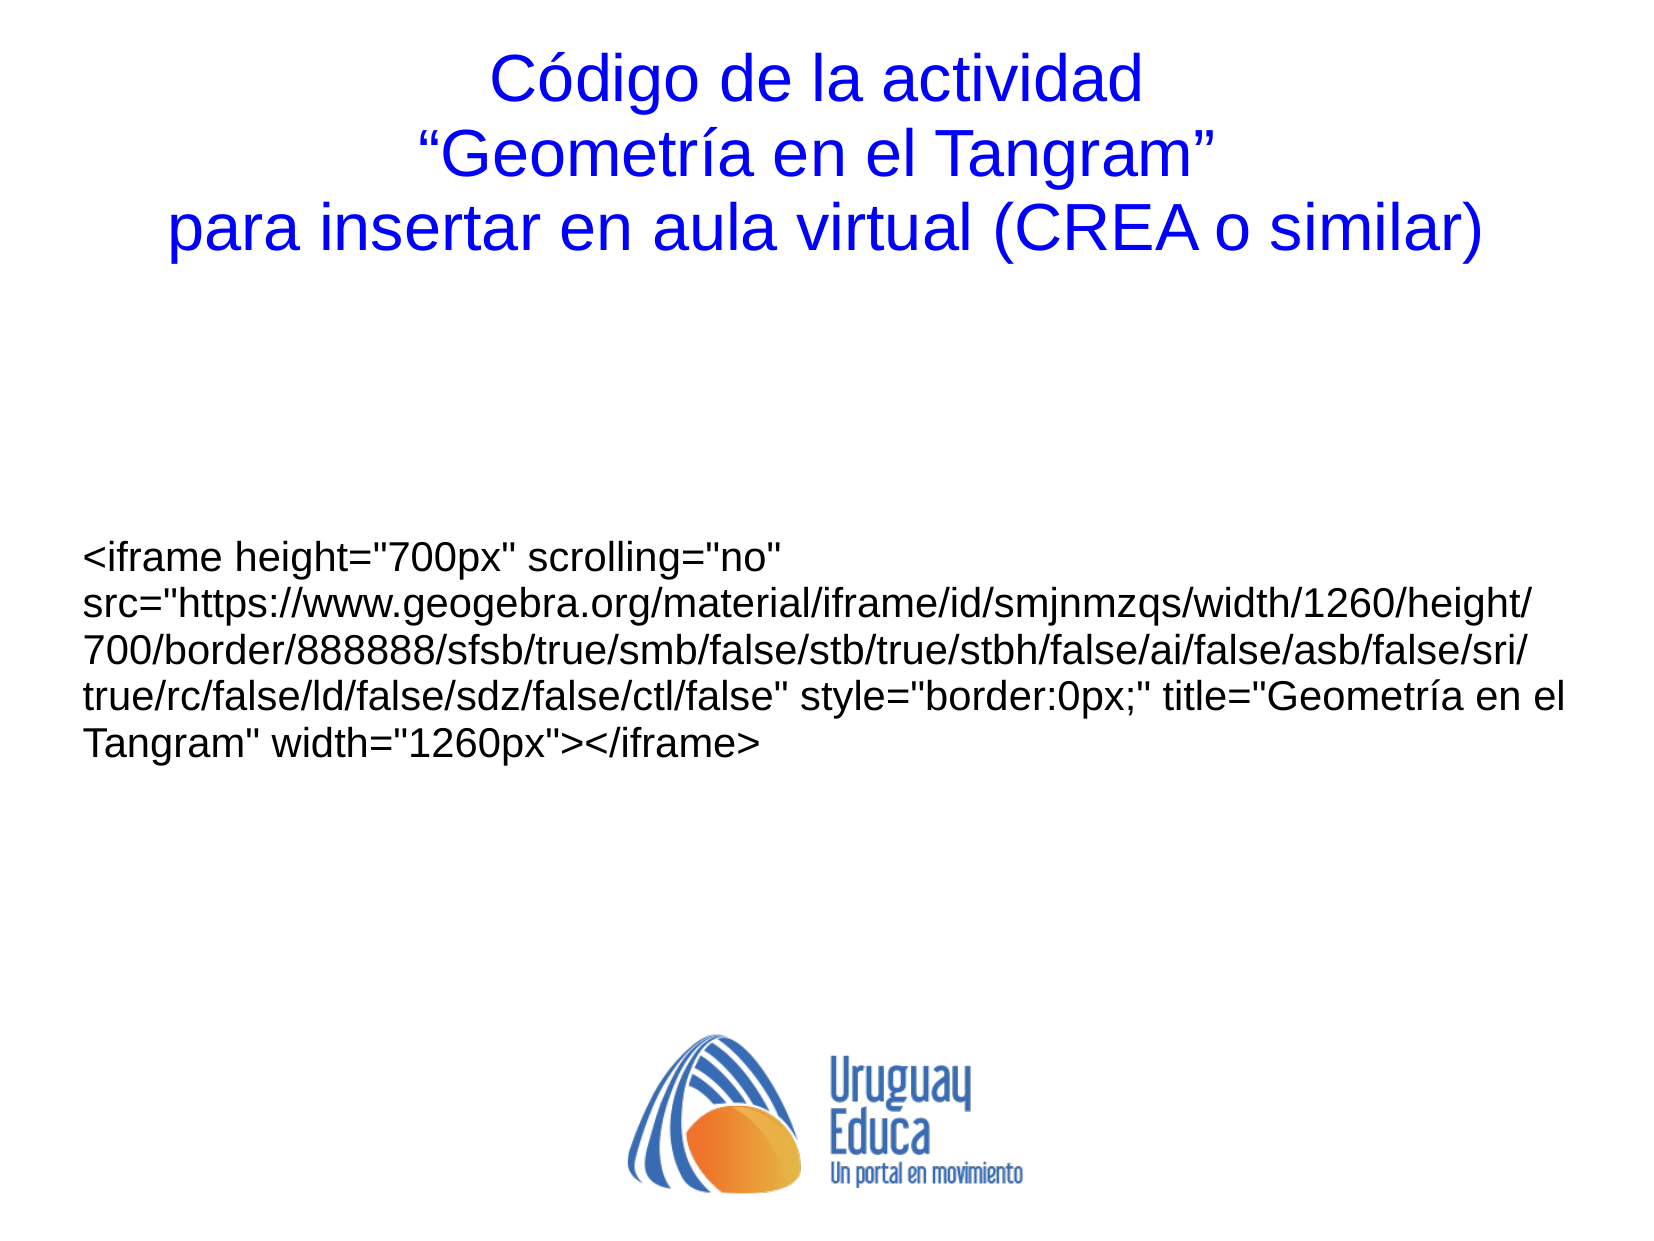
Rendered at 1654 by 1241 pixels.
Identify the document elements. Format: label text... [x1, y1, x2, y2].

picture [622, 1010, 1032, 1241]
subtitle <iframe height="700px" scrolling="no" src="https://www.geogebra.org/material/iframe/id/smjnmzqs/width/1260/height/700/border/888888/sfsb/true/smb/false/stb/true/stbh/false/ai/false/asb/false/sri/true/rc/false/ld/false/sdz/false/ctl/false" style="border:0px;" title="Geometría en el Tangram" width="1260px"></iframe> [82, 290, 1571, 1010]
title Código de la actividad “Geometría en el Tangram” para insertar en aula virtual (CREA o similar) [82, 40, 1571, 266]
